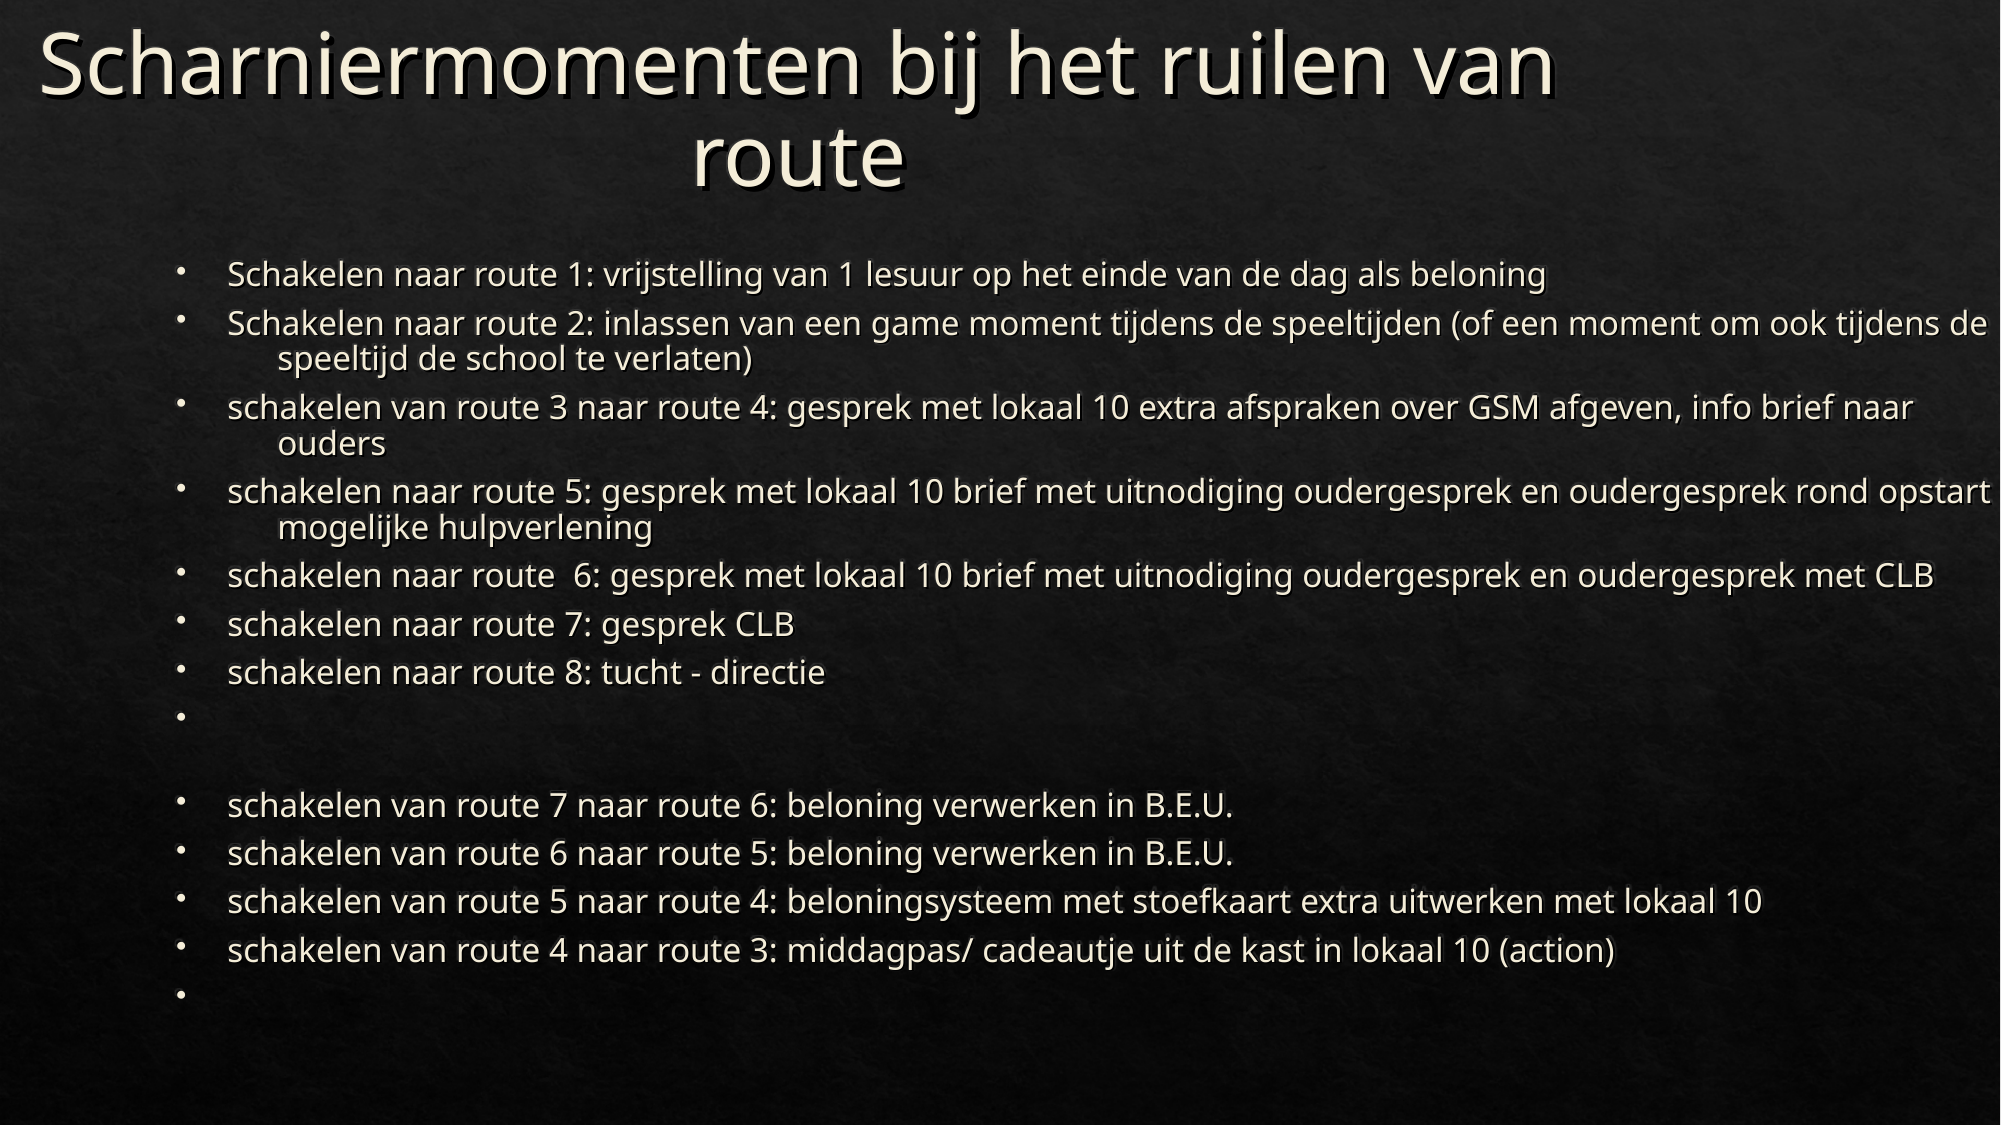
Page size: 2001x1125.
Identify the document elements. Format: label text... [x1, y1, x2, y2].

list Schakelen naar route 1: vrijstelling van 1 lesuur op het einde van de dag als beloning Schakelen naar route 2: inlassen van een game moment tijdens de speeltijden (of een moment om ook tijdens de speeltijd de school te verlaten) schakelen van route 3 naar route 4: gesprek met lokaal 10 extra afspraken over GSM afgeven, info brief naar ouders schakelen naar route 5: gesprek met lokaal 10 brief met uitnodiging oudergesprek en oudergesprek rond opstart mogelijke hulpverlening schakelen naar route 6: gesprek met lokaal 10 brief met uitnodiging oudergesprek en oudergesprek met CLB schakelen naar route 7: gesprek CLB schakelen naar route 8: tucht - directie schakelen van route 7 naar route 6: beloning verwerken in B.E.U. schakelen van route 6 naar route 5: beloning verwerken in B.E.U. schakelen van route 5 naar route 4: beloningsysteem met stoefkaart extra uitwerken met lokaal 10 schakelen van route 4 naar route 3: middagpas/ cadeautje uit de kast in lokaal 10 (action) [149, 250, 2000, 1072]
title Scharniermomenten bij het ruilen van route [0, 9, 1648, 217]
